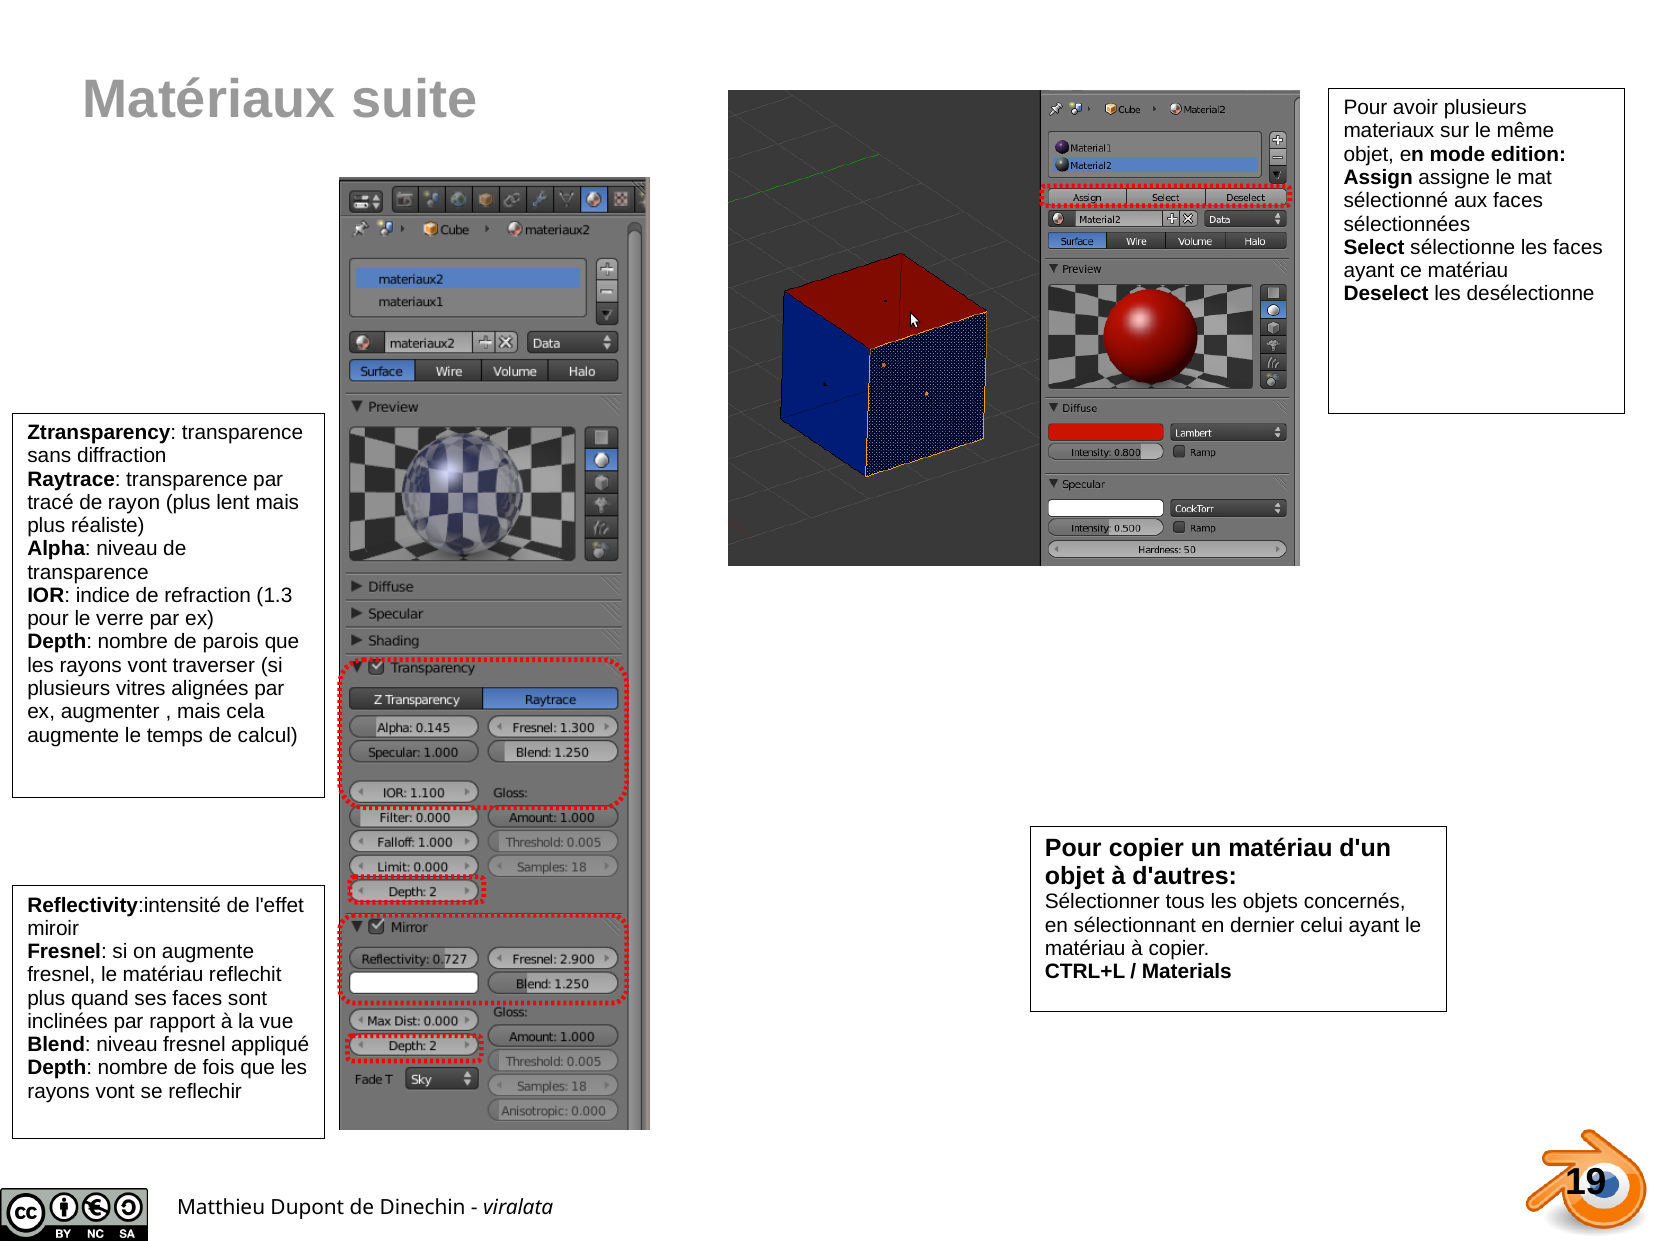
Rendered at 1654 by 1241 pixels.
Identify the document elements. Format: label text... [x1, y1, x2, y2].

picture [0, 1188, 148, 1241]
text_box Ztransparency: transparence sans diffraction Raytrace: transparence par tracé de rayon (plus lent mais plus réaliste) Alpha: niveau de transparence IOR: indice de refraction (1.3 pour le verre par ex) Depth: nombre de parois que les rayons vont traverser (si plusieurs vitres alignées par ex, augmenter , mais cela augmente le temps de calcul) [12, 413, 325, 798]
picture [1520, 1117, 1648, 1241]
text_box Pour avoir plusieurs materiaux sur le même objet, en mode edition: Assign assigne le mat sélectionné aux faces sélectionnées Select sélectionne les faces ayant ce matériau Deselect les desélectionne [1328, 88, 1625, 414]
picture [339, 177, 650, 1130]
title Matériaux suite [82, 49, 1565, 148]
text_box Pour copier un matériau d'un objet à d'autres: Sélectionner tous les objets concernés, en sélectionnant en dernier celui ayant le matériau à copier. CTRL+L / Materials [1030, 826, 1447, 1012]
text_box Reflectivity:intensité de l'effet miroir Fresnel: si on augmente fresnel, le matériau reflechit plus quand ses faces sont inclinées par rapport à la vue Blend: niveau fresnel appliqué Depth: nombre de fois que les rayons vont se reflechir [12, 885, 325, 1139]
picture [728, 90, 1300, 566]
